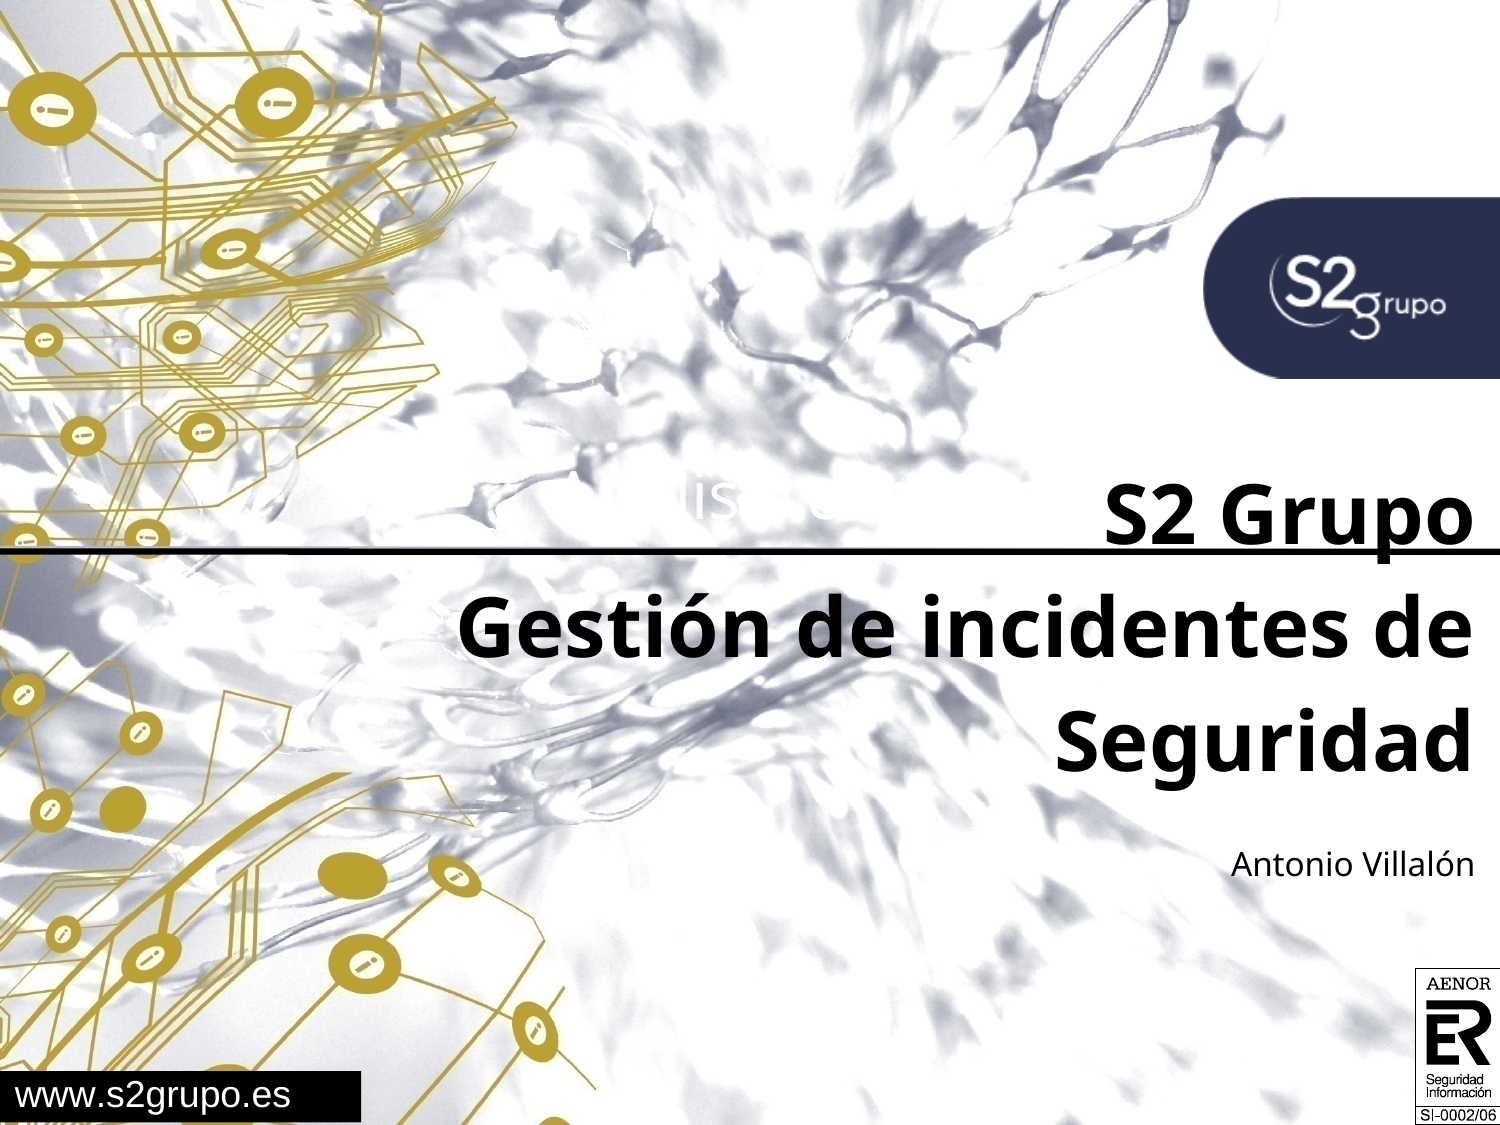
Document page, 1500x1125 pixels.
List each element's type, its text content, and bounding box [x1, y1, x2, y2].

text_box S2 Grupo Gestión de incidentes de Seguridad Antonio Villalón [324, 447, 1491, 673]
picture [0, 555, 1500, 1125]
picture [0, 0, 1500, 548]
